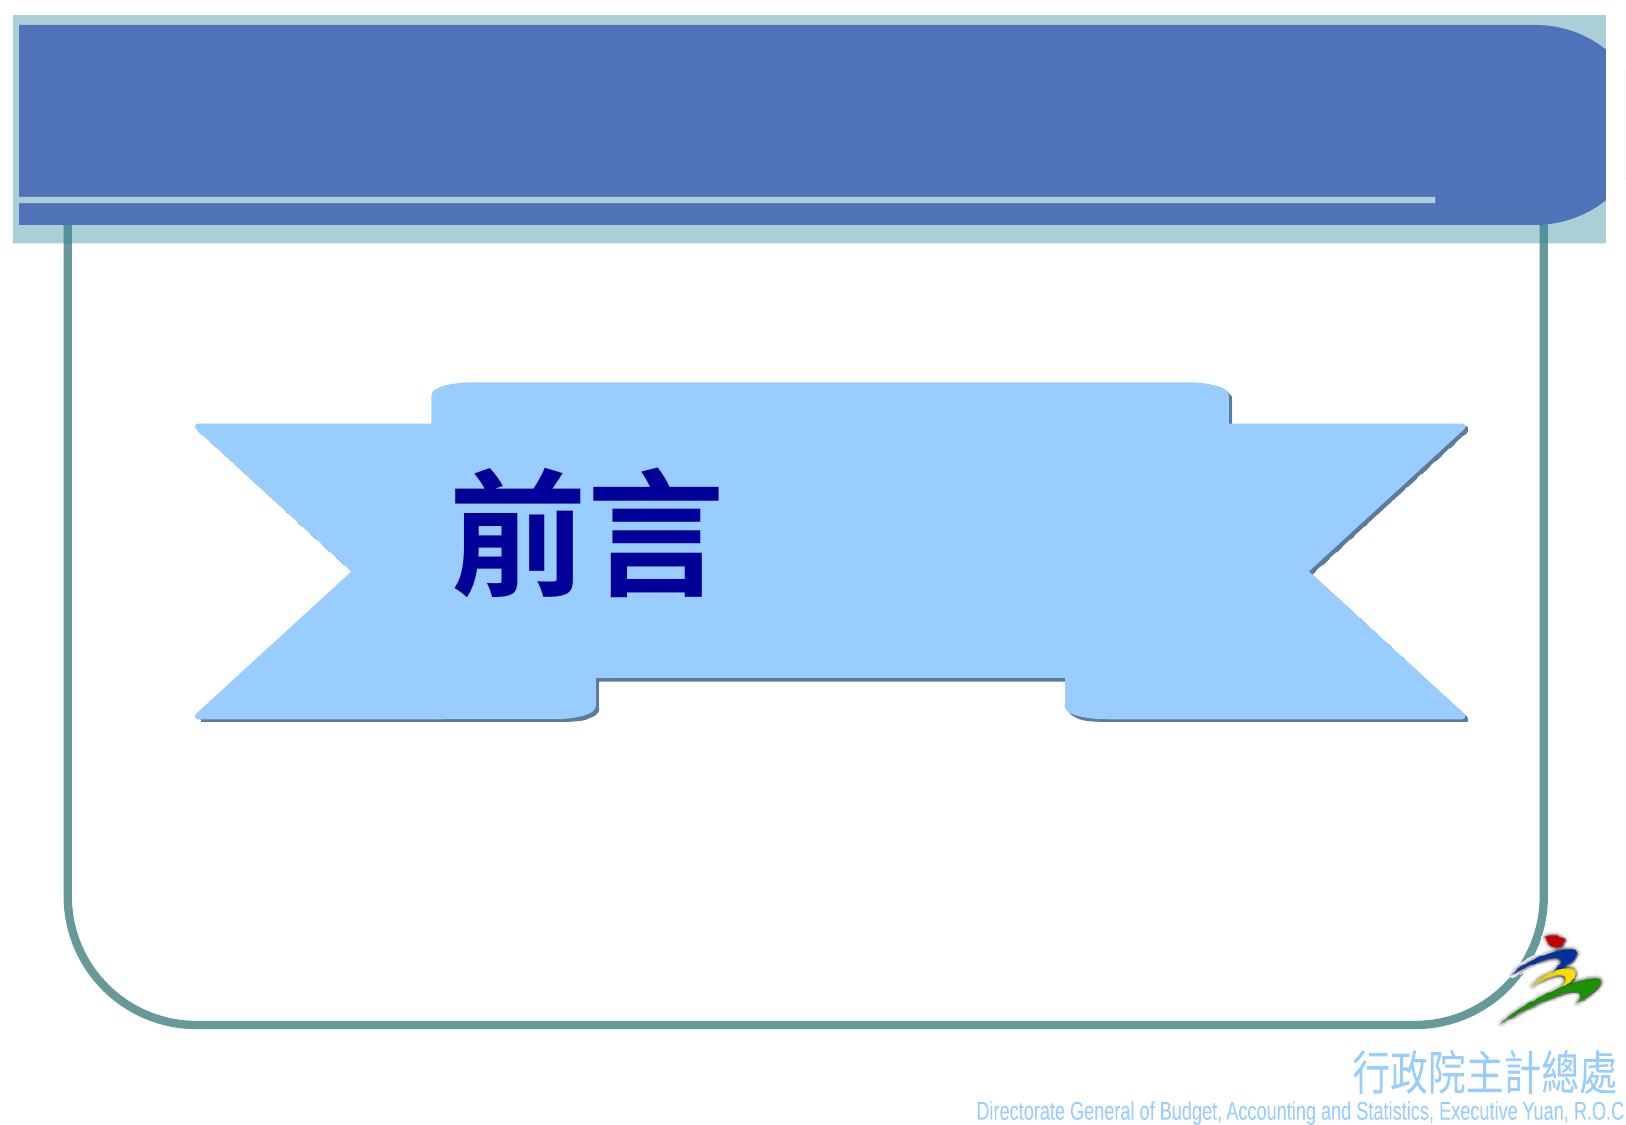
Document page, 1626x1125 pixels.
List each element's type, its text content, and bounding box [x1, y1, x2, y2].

text_box 前言 [198, 385, 1463, 717]
picture [1497, 928, 1605, 1029]
text_box [1245, 1023, 1625, 1099]
